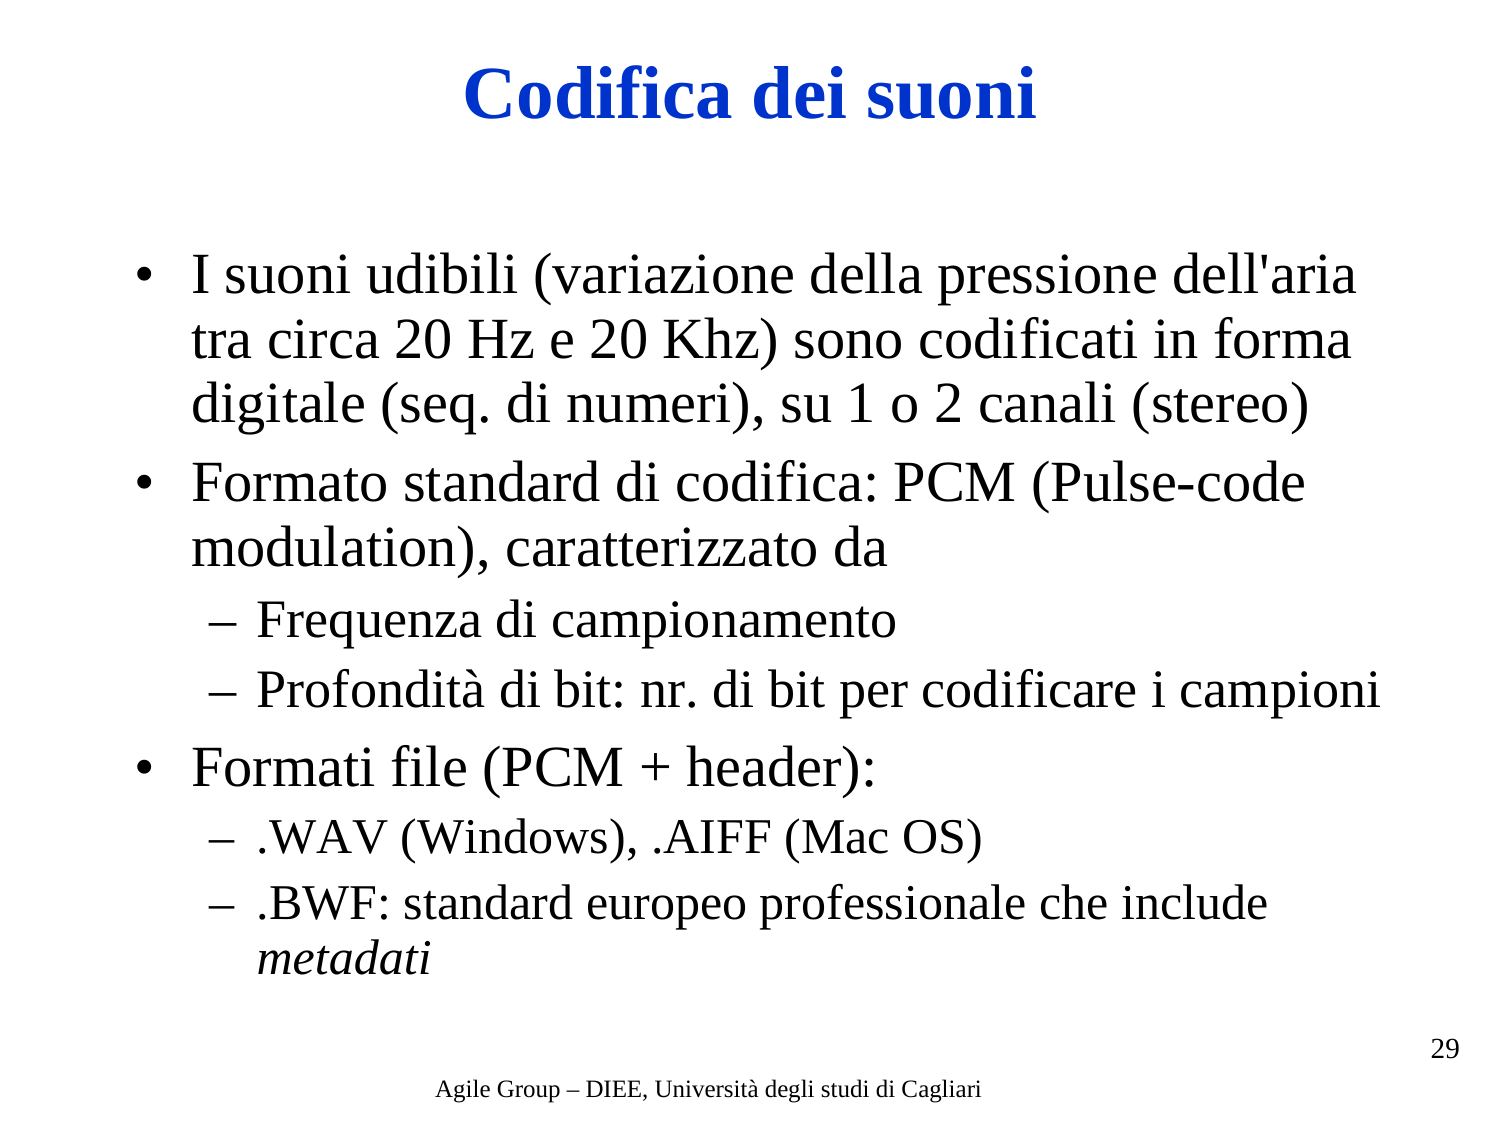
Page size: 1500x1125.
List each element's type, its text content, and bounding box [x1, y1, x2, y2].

title Codifica dei suoni [112, 12, 1388, 175]
list I suoni udibili (variazione della pressione dell'aria tra circa 20 Hz e 20 Khz) sono codificati in forma digitale (seq. di numeri), su 1 o 2 canali (stereo) Formato standard di codifica: PCM (Pulse-code modulation), caratterizzato da Frequenza di campionamento Profondità di bit: nr. di bit per codificare i campioni Formati file (PCM + header): .WAV (Windows), .AIFF (Mac OS) .BWF: standard europeo professionale che include metadati [120, 234, 1424, 994]
